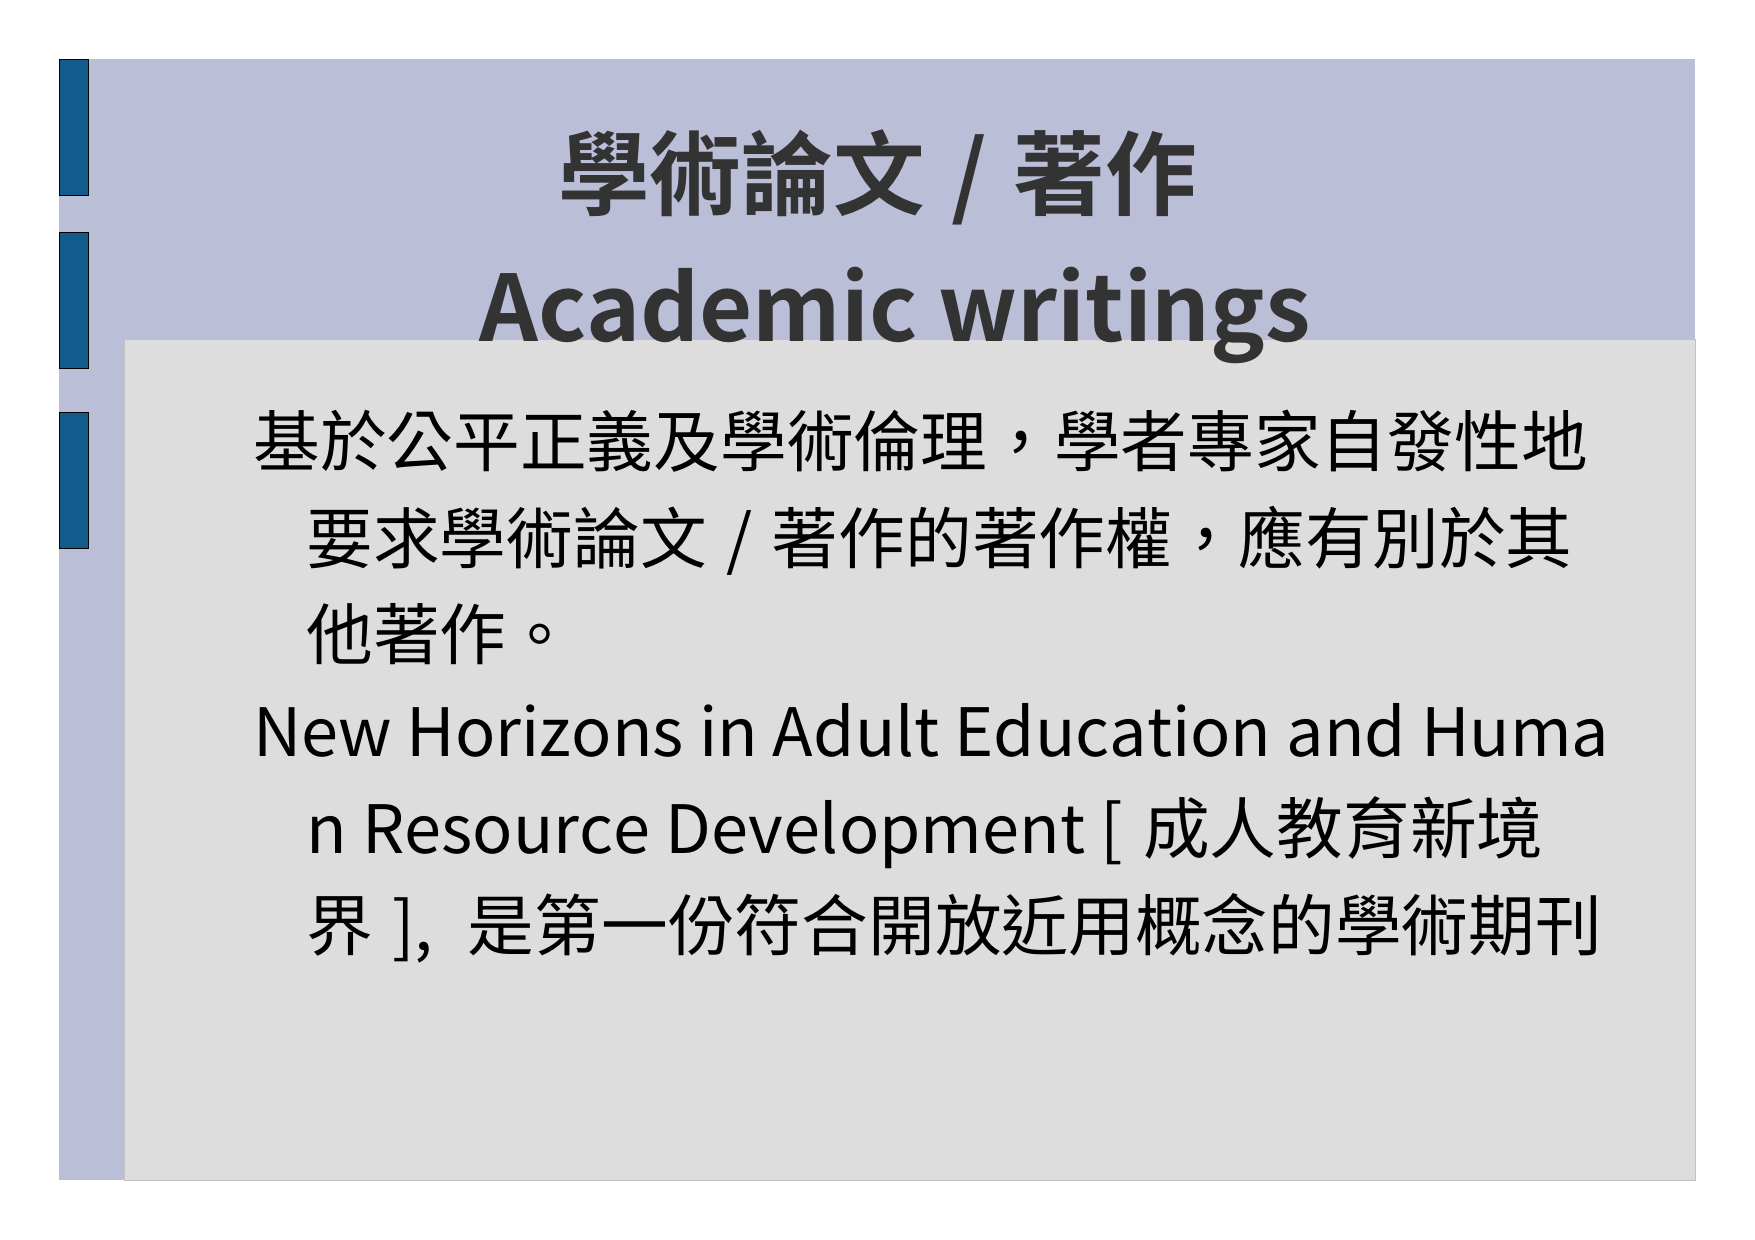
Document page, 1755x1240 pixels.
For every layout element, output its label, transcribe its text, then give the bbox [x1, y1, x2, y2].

list 基於公平正義及學術倫理，學者專家自發性地要求學術論文/著作的著作權，應有別於其他著作。 New Horizons in Adult Education and Human Resource Development [成人教育新境界], 是第一份符合開放近用概念的學術期刊 [235, 388, 1612, 1096]
title 學術論文/著作 Academic writings [179, 130, 1577, 340]
